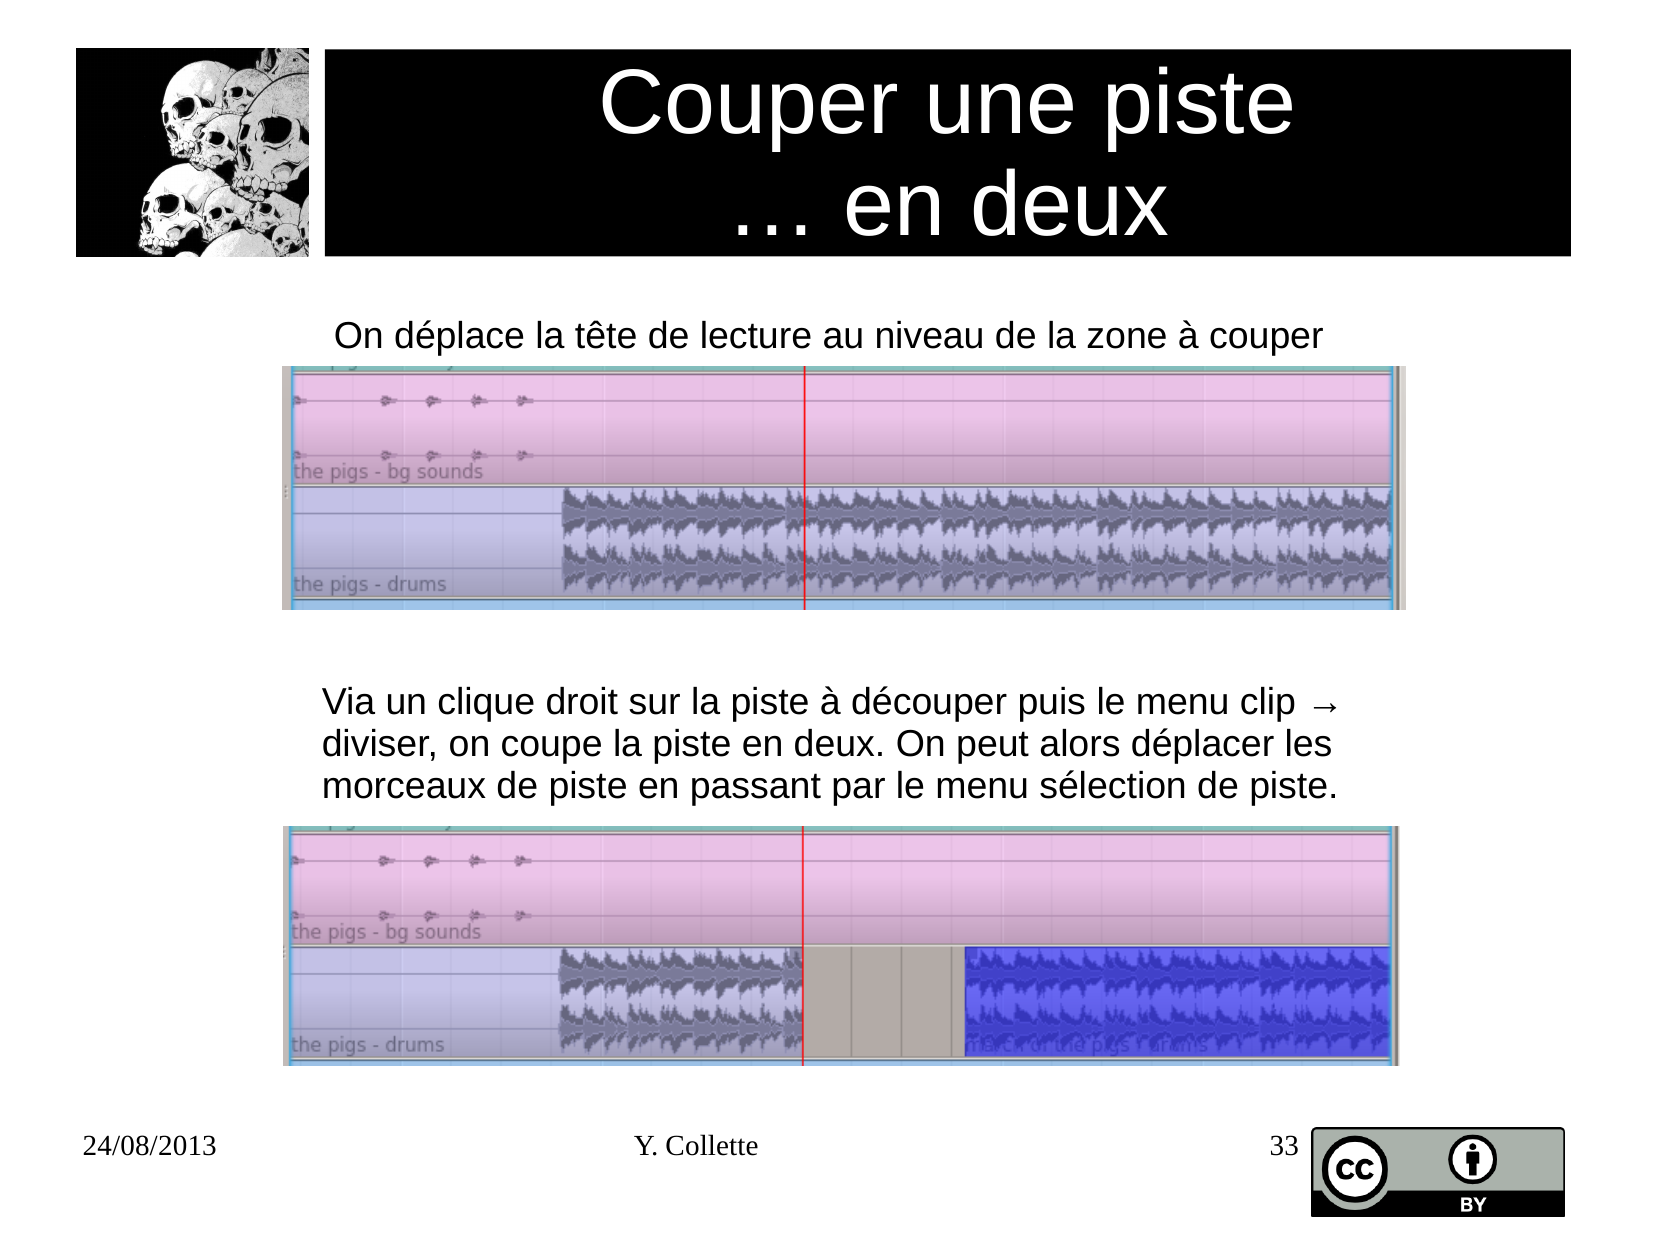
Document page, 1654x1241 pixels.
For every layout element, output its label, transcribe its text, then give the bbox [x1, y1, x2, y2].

picture [76, 48, 309, 257]
picture [282, 366, 1406, 610]
picture [1311, 1127, 1565, 1217]
picture [283, 826, 1400, 1066]
text_box Via un clique droit sur la piste à découper puis le menu clip → diviser, on coupe la piste en deux. On peut alors déplacer les morceaux de piste en passant par le menu sélection de piste. [307, 673, 1371, 815]
title Couper une piste … en deux [324, 49, 1571, 257]
text_box On déplace la tête de lecture au niveau de la zone à couper [318, 307, 1359, 364]
